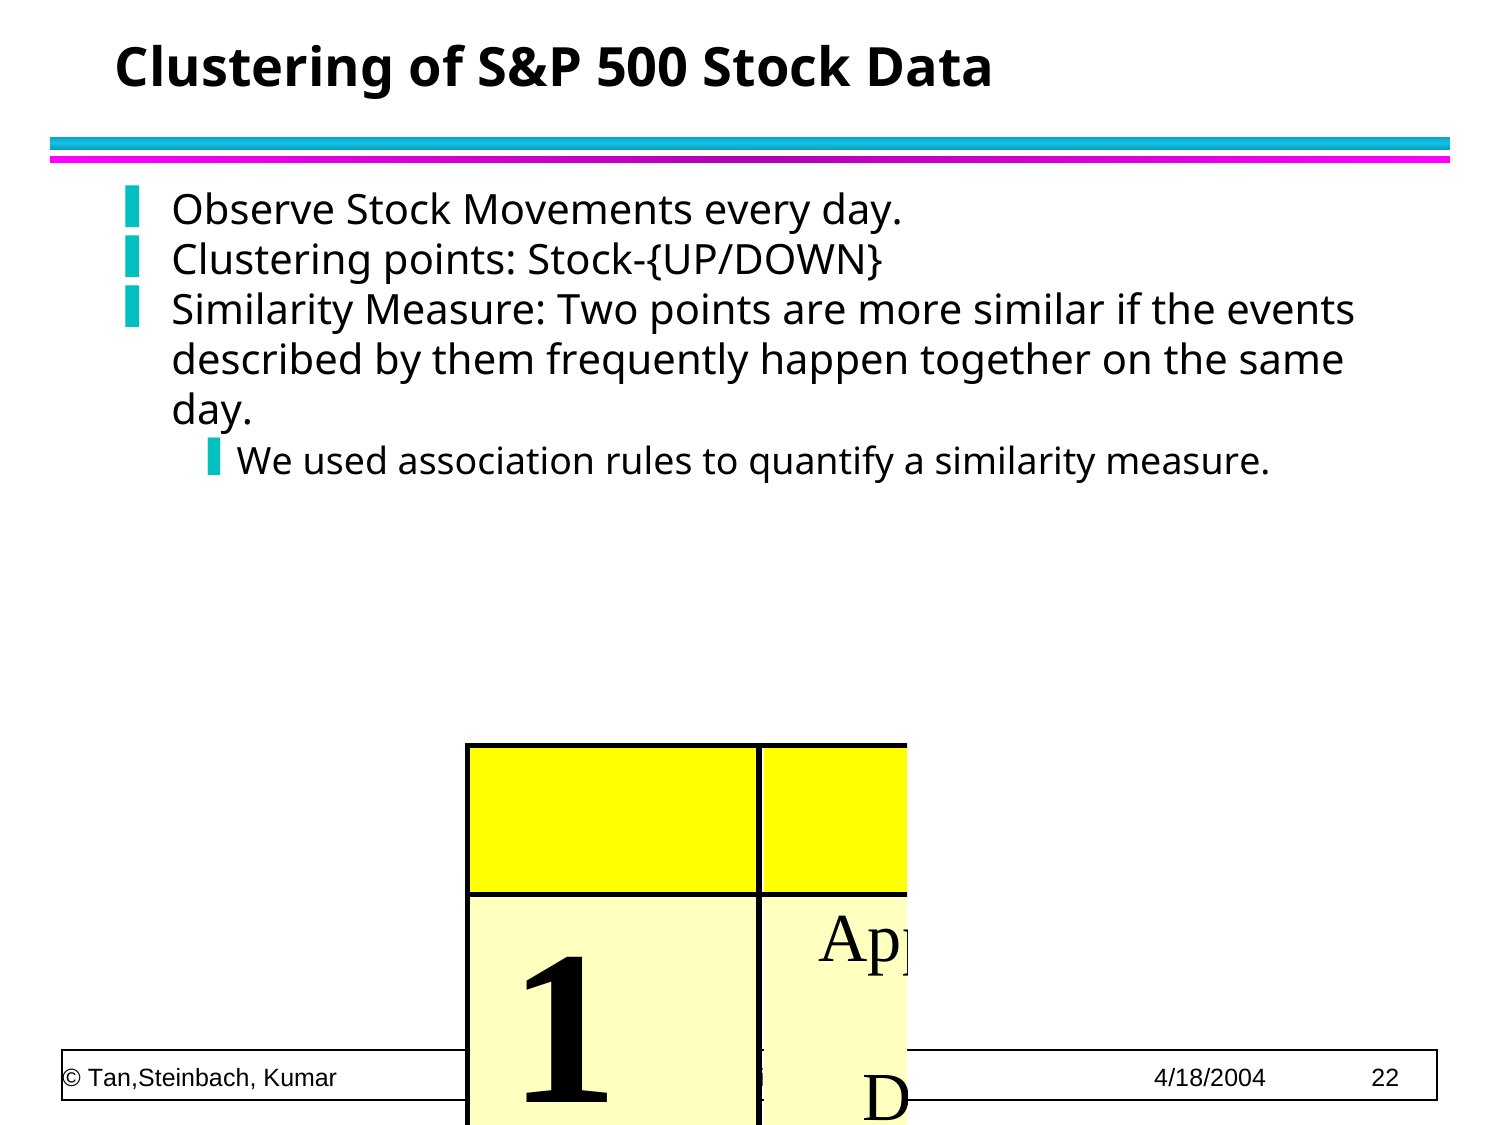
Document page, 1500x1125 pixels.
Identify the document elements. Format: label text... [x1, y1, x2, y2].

chart [0, 345, 908, 1125]
text_box Observe Stock Movements every day. Clustering points: Stock-{UP/DOWN} Similarity Measure: Two points are more similar if the events described by them frequently happen together on the same day. We used association rules to quantify a similarity measure. [99, 174, 1451, 491]
title Clustering of S&P 500 Stock Data [99, 15, 1375, 105]
